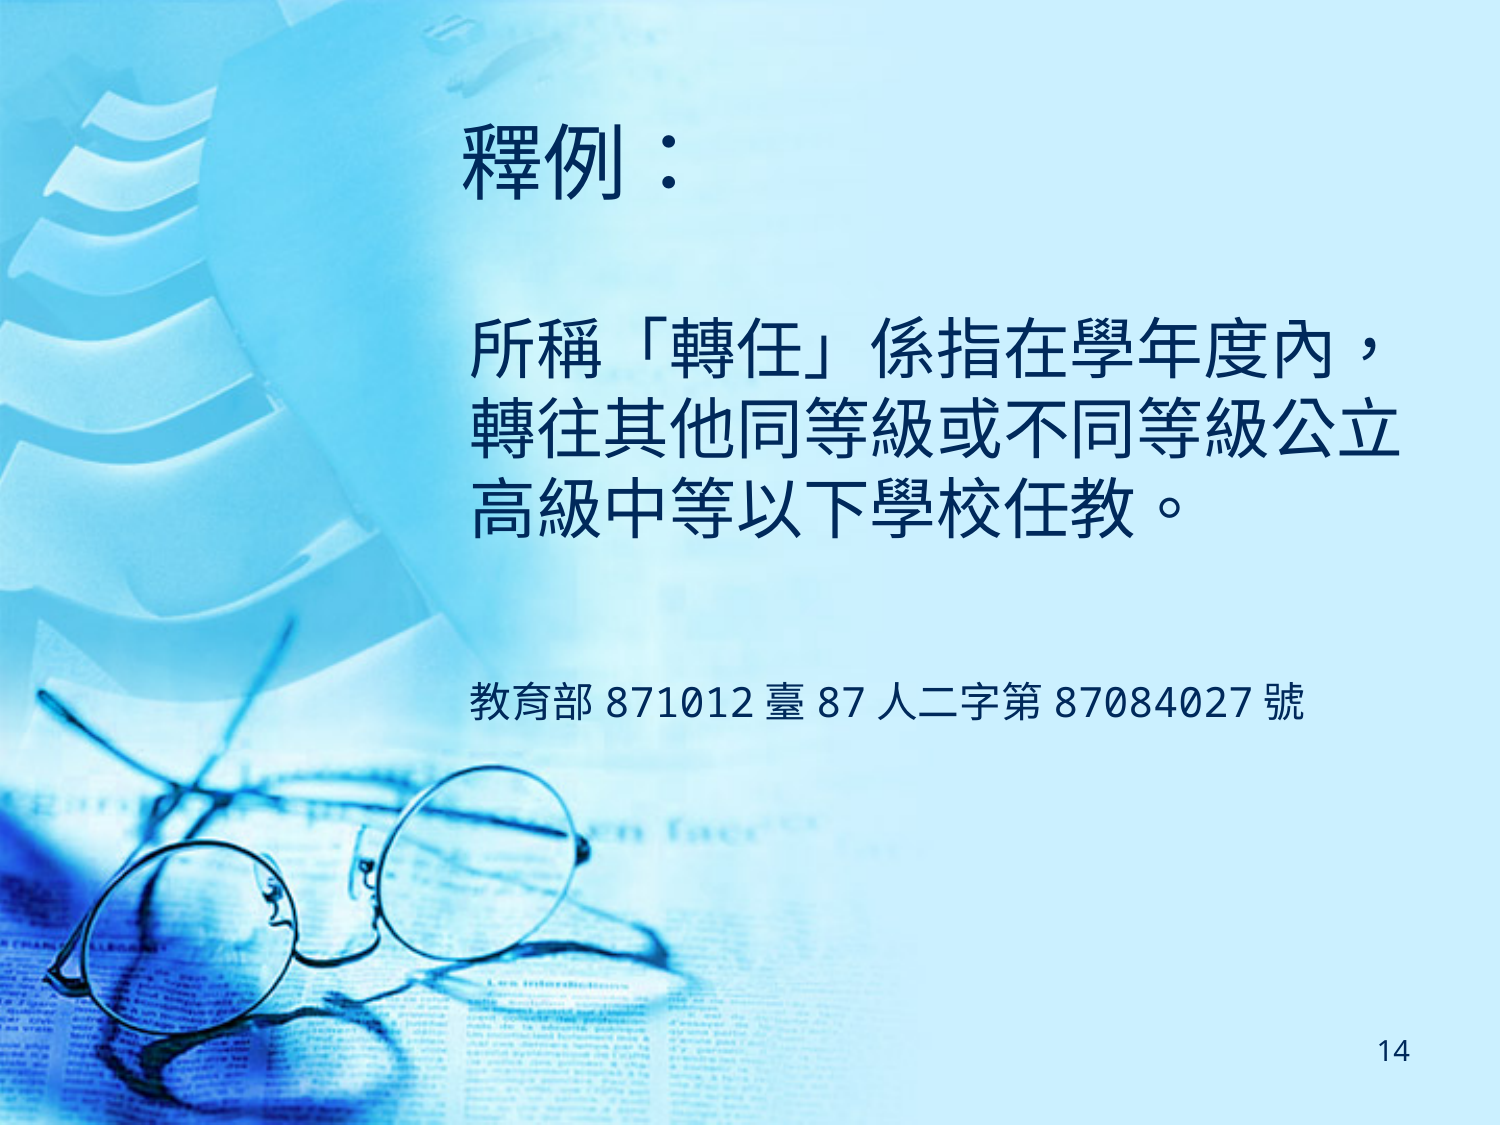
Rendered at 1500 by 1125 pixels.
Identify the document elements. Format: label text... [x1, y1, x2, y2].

text_box 釋例： [407, 66, 764, 254]
text_box 所稱「轉任」係指在學年度內，轉往其他同等級或不同等級公立高級中等以下學校任教。 教育部871012臺87人二字第87084027號 [454, 255, 1471, 788]
picture [0, 0, 1500, 1125]
